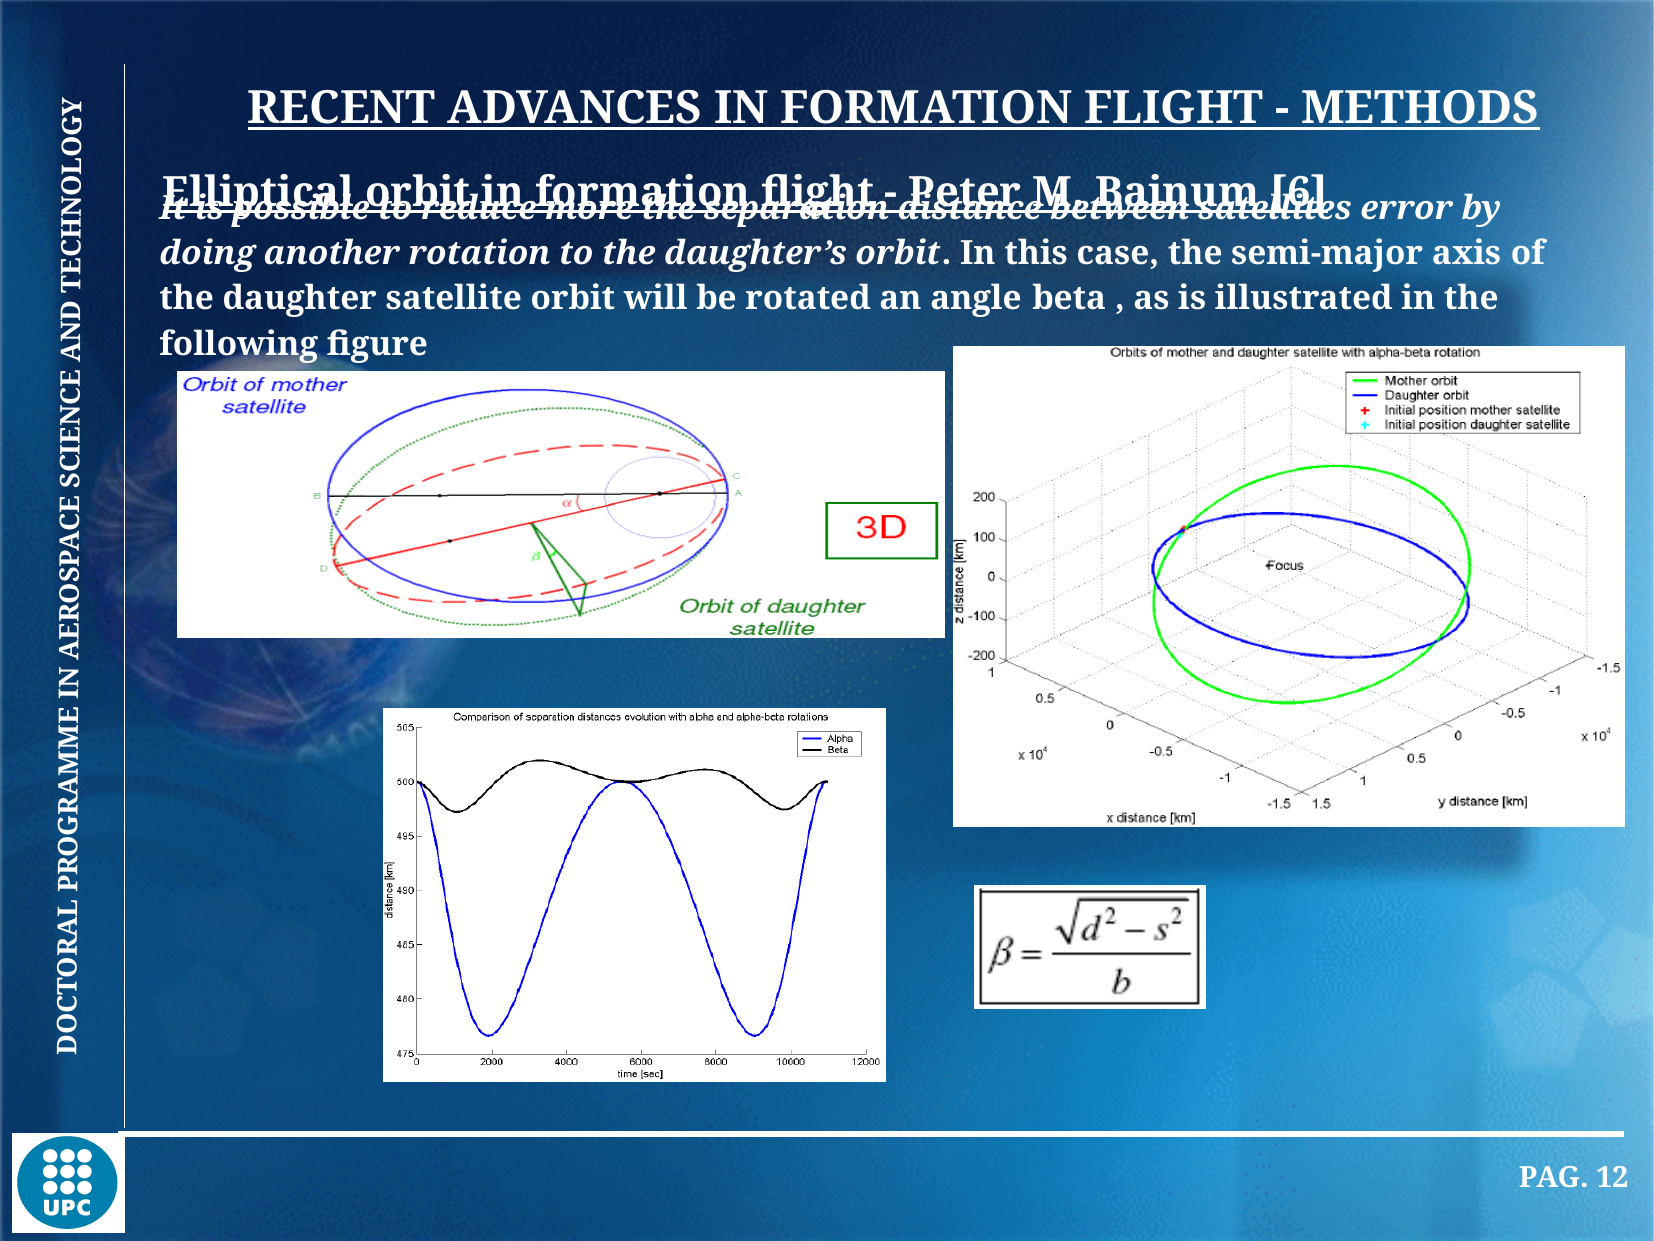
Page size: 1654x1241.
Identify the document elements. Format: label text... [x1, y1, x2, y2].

text_box It is possible to reduce more the separation distance between satellites error by doing another rotation to the daughter’s orbit. In this case, the semi-major axis of the daughter satellite orbit will be rotated an angle beta , as is illustrated in the following figure [159, 229, 1595, 450]
title Elliptical orbit in formation flight - Peter M. Bainum [6] [147, 115, 1536, 237]
title DOCTORAL PROGRAMME IN AEROSPACE SCIENCE AND TECHNOLOGY [8, 88, 124, 1064]
title PAG. 12 [1505, 1116, 1642, 1237]
picture [0, 0, 1654, 1241]
title RECENT ADVANCES IN FORMATION FLIGHT - METHODS [177, 29, 1595, 150]
